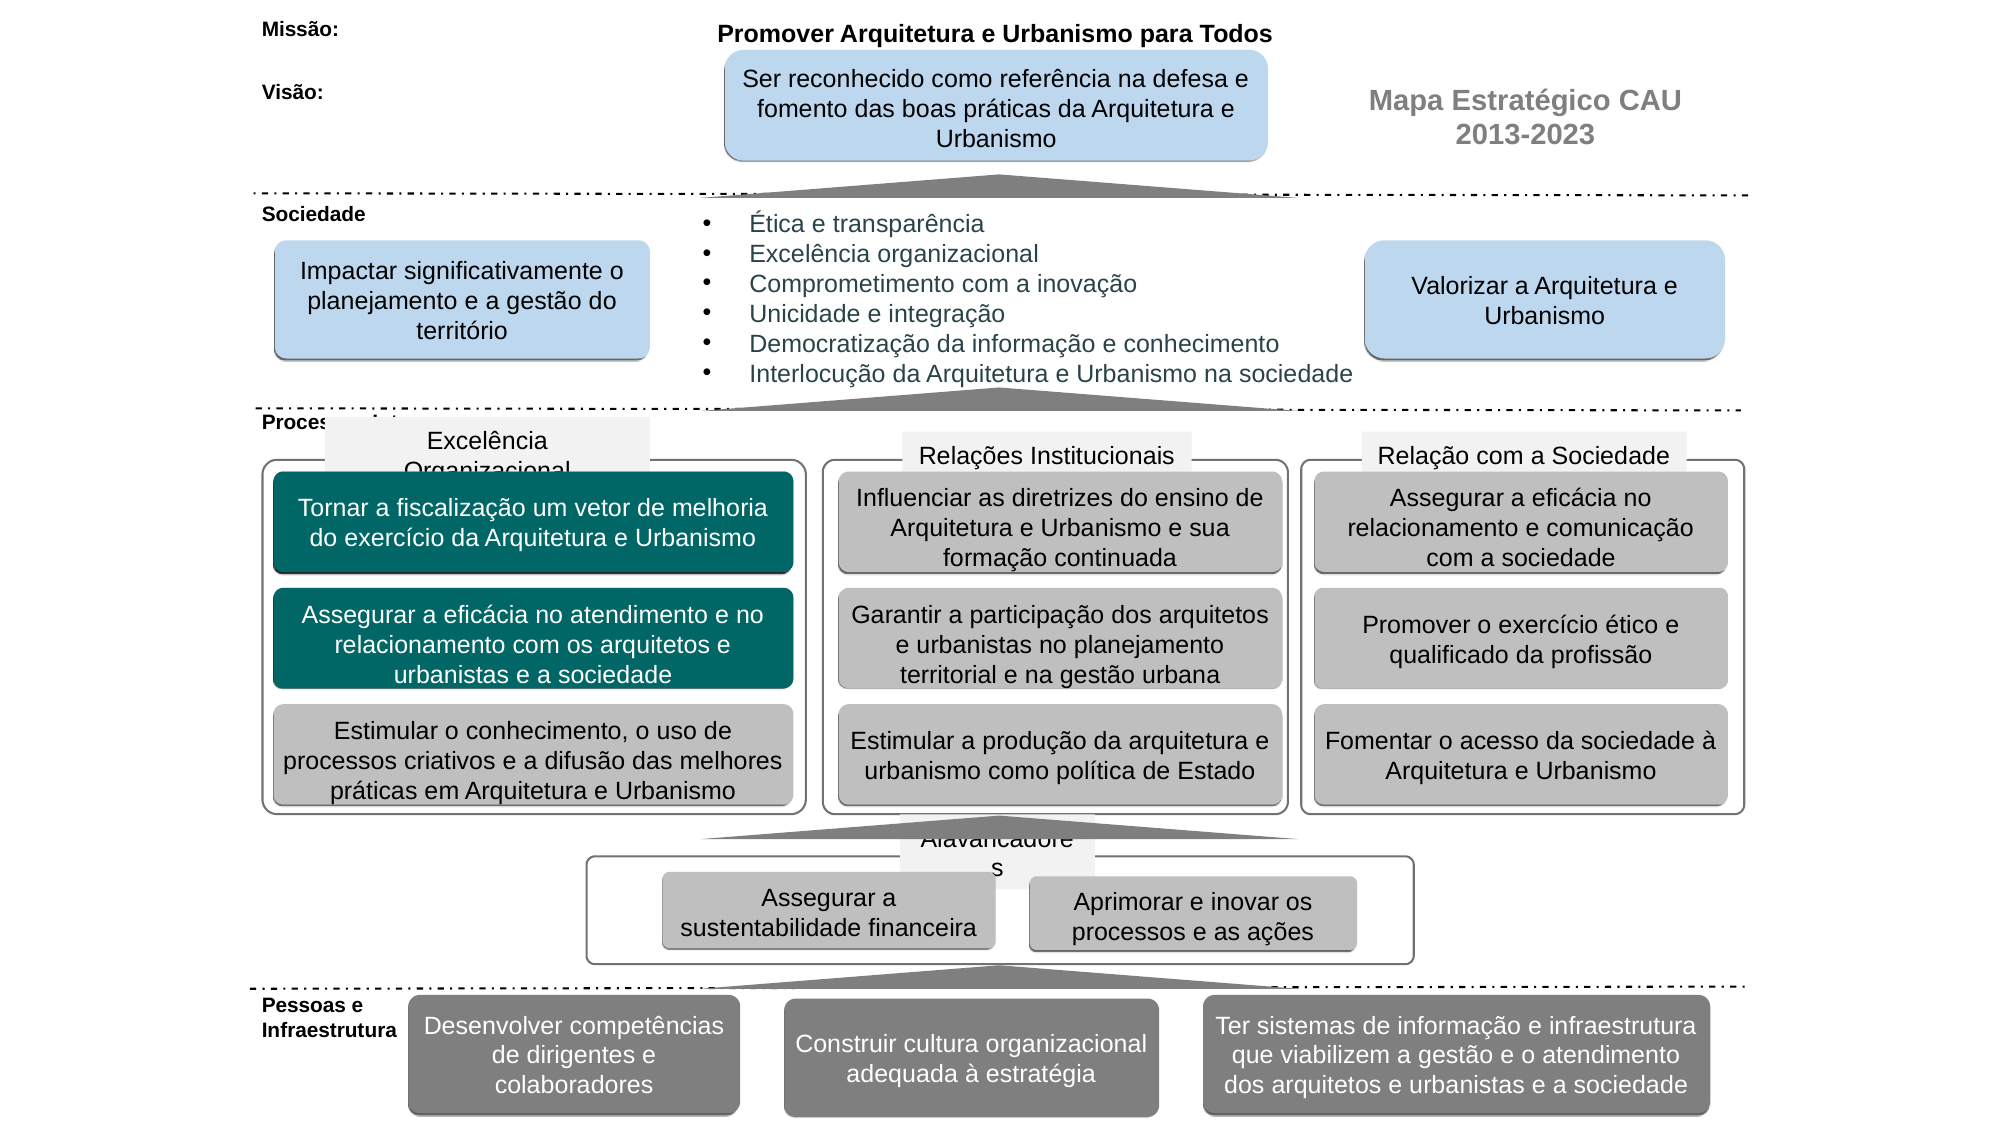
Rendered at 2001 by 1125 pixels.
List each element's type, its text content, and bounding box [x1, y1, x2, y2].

text_box Mapa Estratégico CAU 2013-2023 [1342, 73, 1709, 160]
text_box Aprimorar e inovar os processos e as ações [1029, 876, 1358, 951]
text_box Pessoas e Infraestrutura [249, 985, 428, 1049]
text_box Promover Arquitetura e Urbanismo para Todos [687, 2, 1304, 51]
text_box Processos Internos [249, 402, 475, 440]
text_box Sociedade [249, 194, 392, 232]
text_box Assegurar a eficácia no atendimento e no relacionamento com os arquitetos e urbanistas e a sociedade [273, 587, 794, 689]
text_box Estimular a produção da arquitetura e urbanismo como política de Estado [838, 704, 1282, 805]
text_box Estimular o conhecimento, o uso de processos criativos e a difusão das melhores práticas em Arquitetura e Urbanismo [273, 704, 794, 805]
text_box Missão: [249, 9, 392, 47]
text_box Tornar a fiscalização um vetor de melhoria do exercício da Arquitetura e Urbanismo [273, 471, 794, 573]
text_box Impactar significativamente o planejamento e a gestão do território [274, 240, 650, 359]
text_box [700, 174, 1299, 198]
text_box Visão: [249, 73, 392, 111]
text_box Desenvolver competências de dirigentes e colaboradores [408, 994, 741, 1114]
text_box [700, 815, 1299, 840]
text_box Relação com a Sociedade [1361, 431, 1687, 471]
text_box Ser reconhecido como referência na defesa e fomento das boas práticas da Arquitetura e Urbanismo [724, 51, 1268, 161]
text_box Alavancadores [900, 840, 1095, 875]
text_box Promover o exercício ético e qualificado da profissão [1314, 587, 1728, 689]
text_box Fomentar o acesso da sociedade à Arquitetura e Urbanismo [1314, 704, 1728, 805]
text_box Garantir a participação dos arquitetos e urbanistas no planejamento territorial e na gestão urbana [838, 587, 1282, 689]
text_box Influenciar as diretrizes do ensino de Arquitetura e Urbanismo e sua formação continuada [838, 471, 1282, 573]
text_box Ter sistemas de informação e infraestrutura que viabilizem a gestão e o atendimento dos arquitetos e urbanistas e a sociedade [1203, 994, 1711, 1114]
text_box Construir cultura organizacional adequada à estratégia [784, 998, 1160, 1117]
text_box Valorizar a Arquitetura e Urbanismo [1364, 240, 1726, 359]
text_box Assegurar a sustentabilidade financeira [662, 871, 996, 949]
text_box Assegurar a eficácia no relacionamento e comunicação com a sociedade [1314, 471, 1728, 573]
text_box [700, 395, 1299, 411]
text_box Ética e transparência Excelência organizacional Comprometimento com a inovação Unicidade e integração Democratização da informação e conhecimento Interlocução da Arquitetura e Urbanismo na sociedade [688, 200, 1438, 395]
text_box Relações Institucionais [902, 431, 1192, 471]
text_box [700, 966, 1299, 989]
text_box Excelência Organizacional [324, 431, 650, 471]
